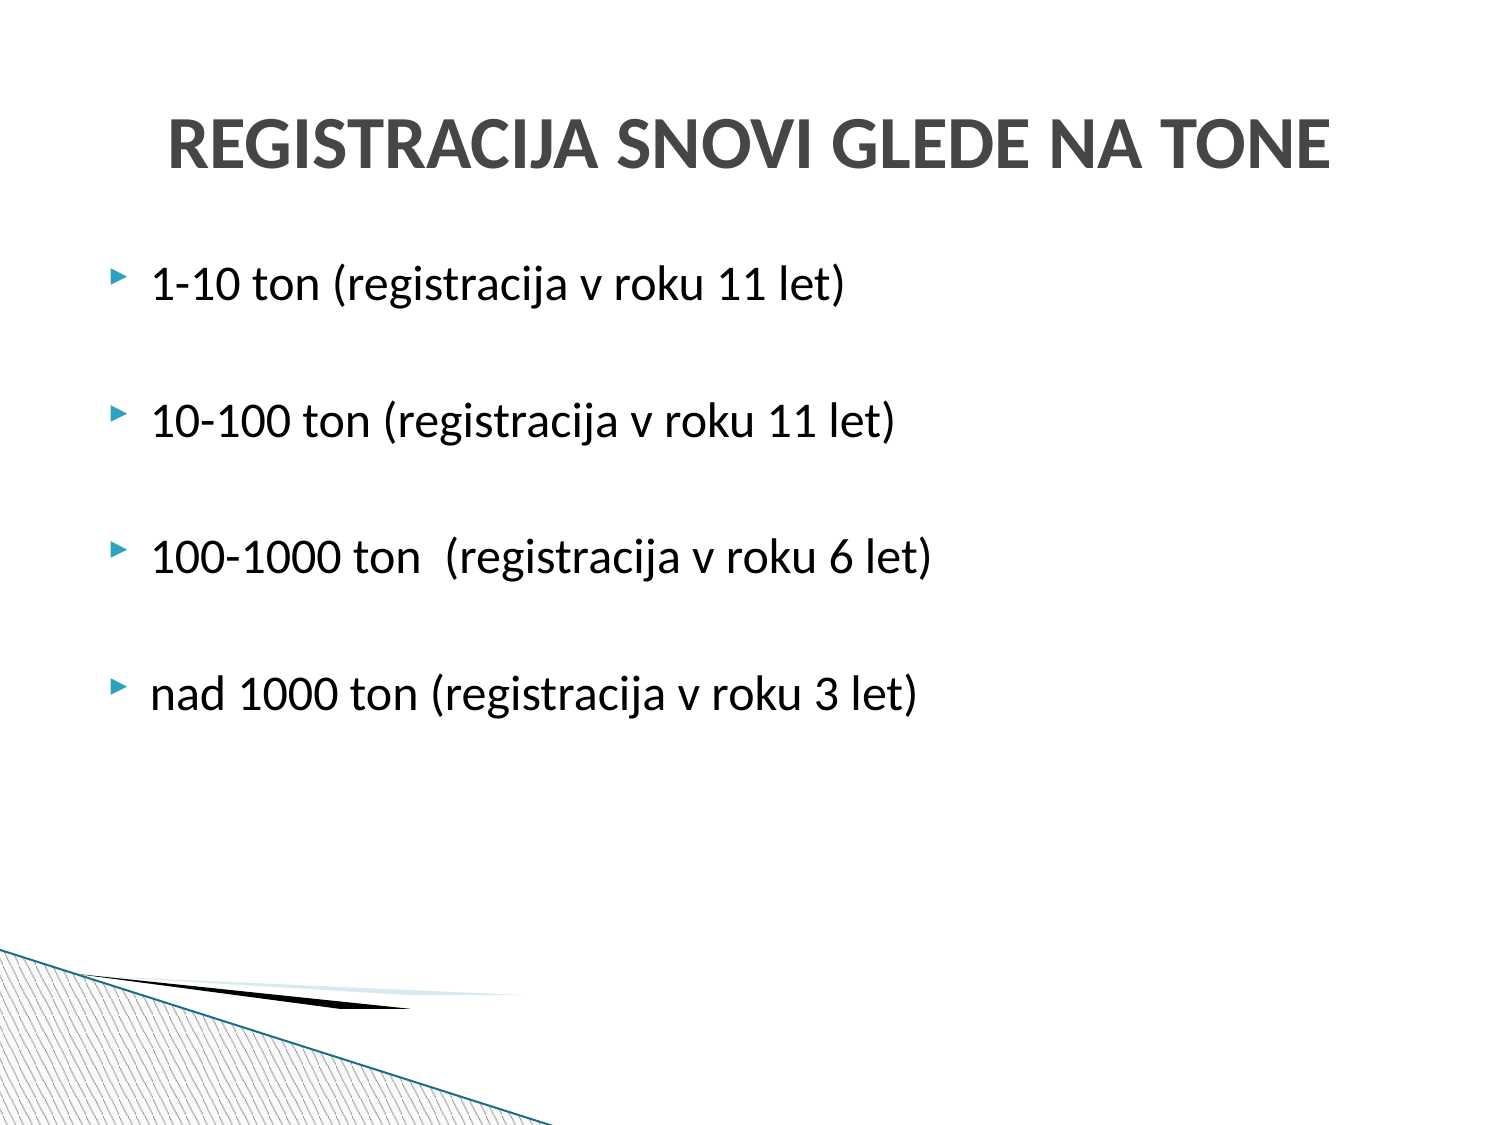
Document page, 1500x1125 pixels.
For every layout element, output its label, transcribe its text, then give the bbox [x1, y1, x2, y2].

list 1-10 ton (registracija v roku 11 let) 10-100 ton (registracija v roku 11 let) 100-1000 ton (registracija v roku 6 let) nad 1000 ton (registracija v roku 3 let) [75, 243, 1425, 986]
picture [0, 952, 543, 1125]
title REGISTRACIJA SNOVI GLEDE NA TONE [75, 45, 1425, 233]
